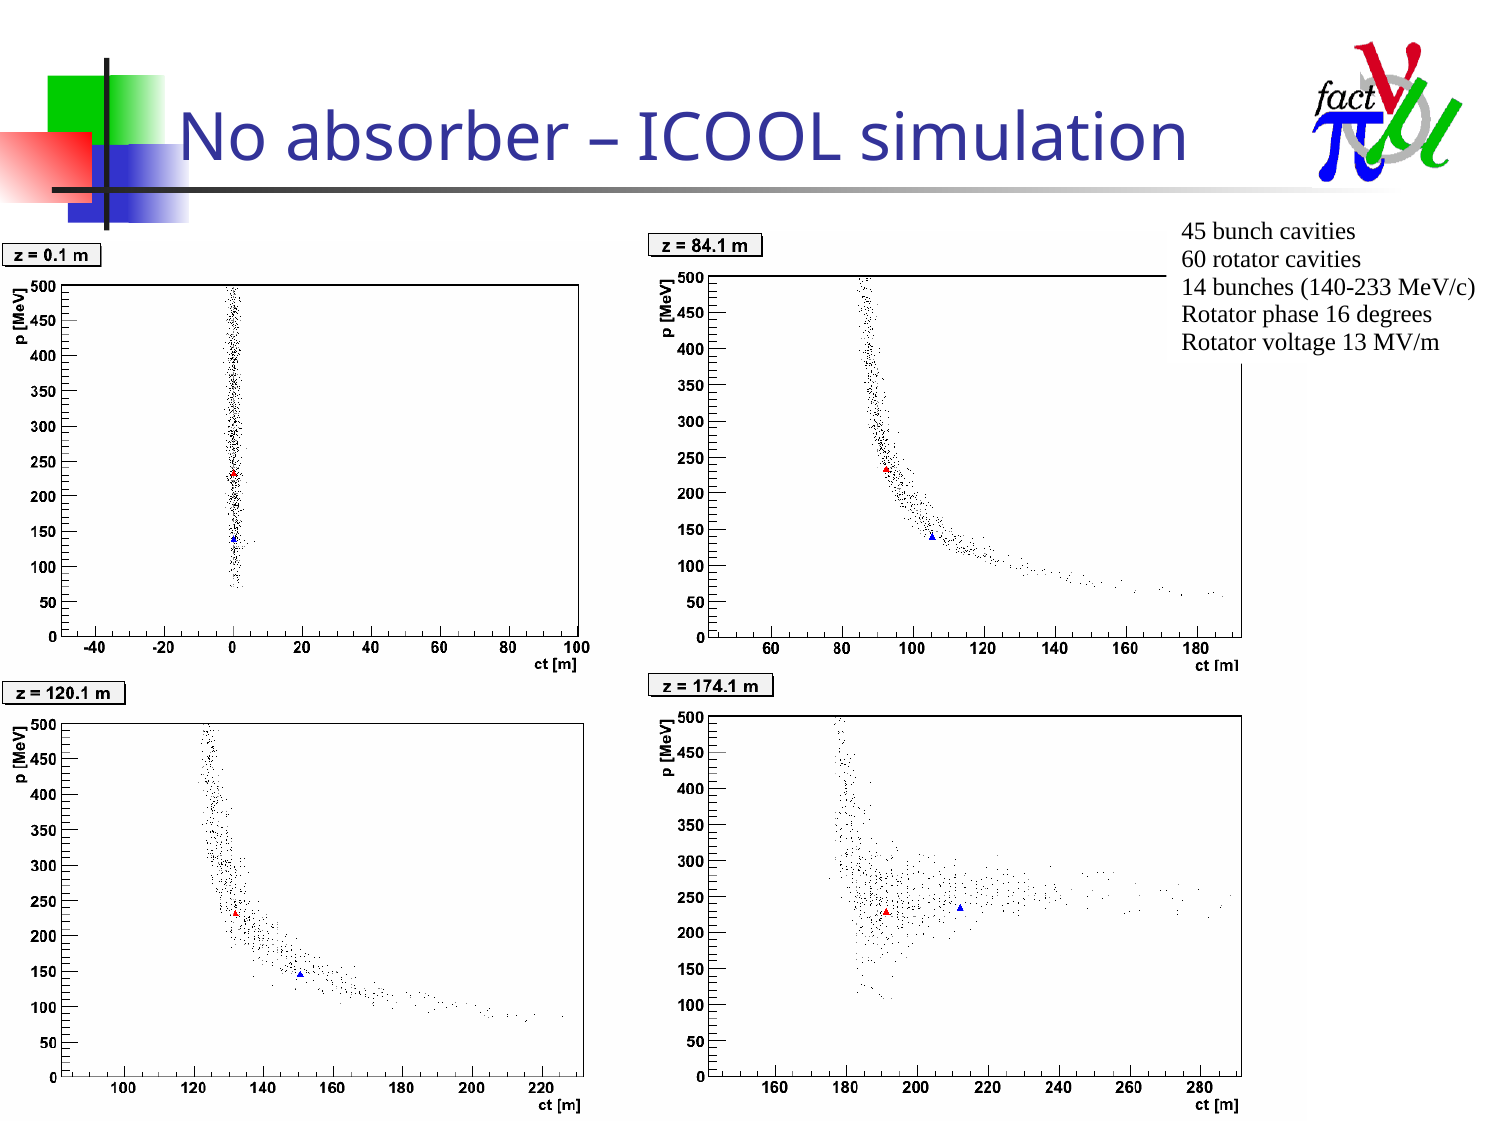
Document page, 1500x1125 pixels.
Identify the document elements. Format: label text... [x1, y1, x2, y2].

picture [1441, 41, 1463, 188]
text_box 45 bunch cavities 60 rotator cavities 14 bunches (140-233 MeV/c) Rotator phase 16 degrees Rotator voltage 13 MV/m [1166, 210, 1491, 364]
title No absorber – ICOOL simulation [162, 0, 1441, 188]
picture [0, 231, 1307, 1121]
